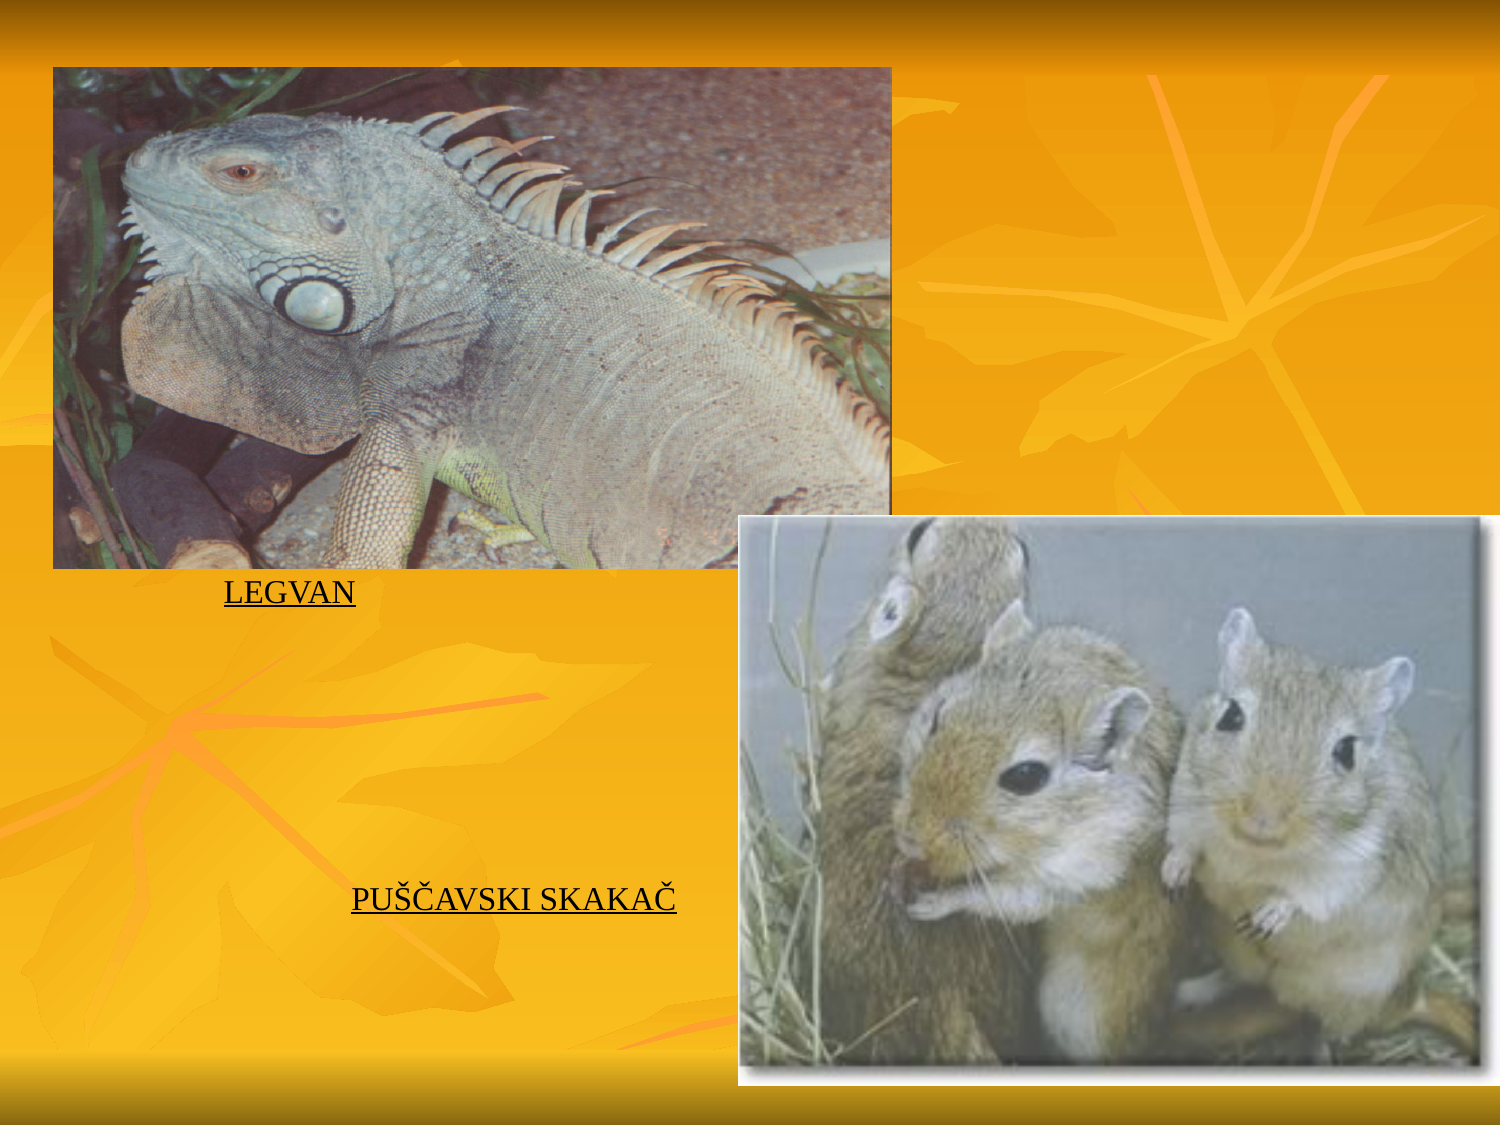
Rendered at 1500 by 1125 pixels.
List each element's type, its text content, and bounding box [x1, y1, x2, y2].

text_box PUŠČAVSKI SKAKAČ [336, 869, 706, 925]
text_box LEGVAN [208, 569, 371, 618]
picture [53, 67, 1500, 1086]
